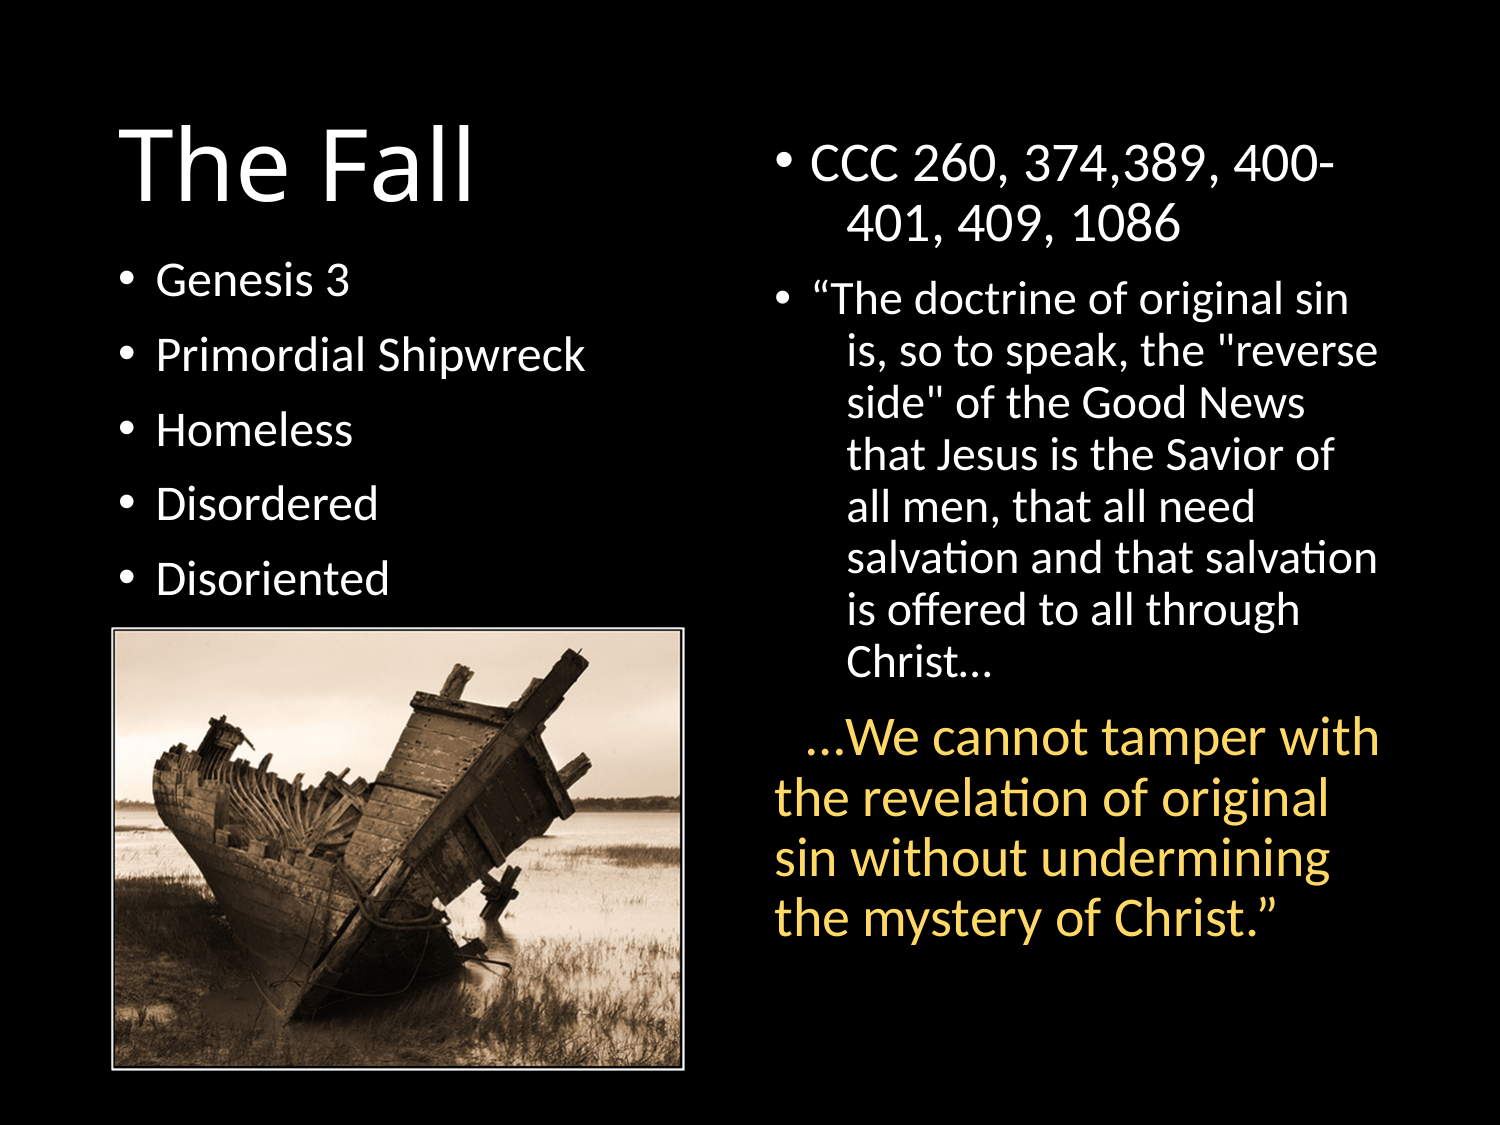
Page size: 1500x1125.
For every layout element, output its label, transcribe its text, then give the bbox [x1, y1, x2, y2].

title The Fall [103, 59, 1397, 278]
list Genesis 3 Primordial Shipwreck Homeless Disordered Disoriented [103, 245, 741, 960]
list CCC 260, 374,389, 400-401, 409, 1086 “The doctrine of original sin is, so to speak, the "reverse side" of the Good News that Jesus is the Savior of all men, that all need salvation and that salvation is offered to all through Christ… …We cannot tamper with the revelation of original sin without undermining the mystery of Christ.” [759, 125, 1397, 1014]
picture [103, 619, 693, 1079]
